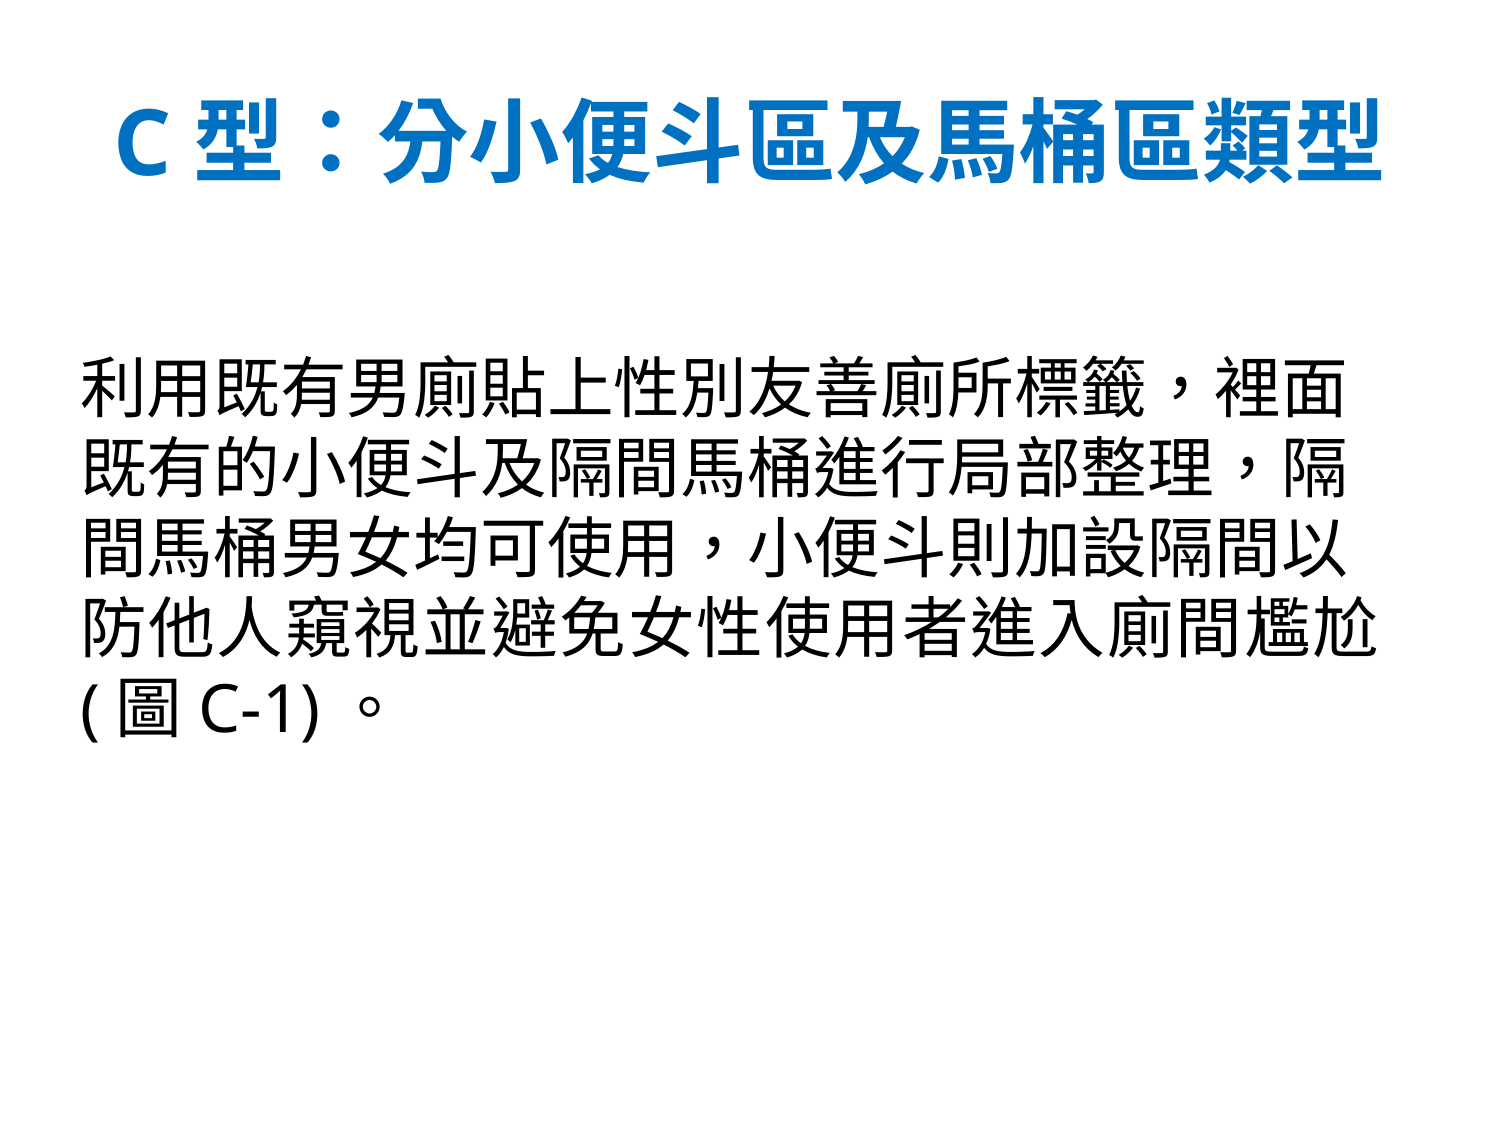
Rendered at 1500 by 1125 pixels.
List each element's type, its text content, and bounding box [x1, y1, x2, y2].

title C型：分小便斗區及馬桶區類型 [75, 45, 1426, 233]
text_box 利用既有男廁貼上性別友善廁所標籤，裡面既有的小便斗及隔間馬桶進行局部整理，隔間馬桶男女均可使用，小便斗則加設隔間以防他人窺視並避免女性使用者進入廁間尷尬(圖C-1)。 [64, 338, 1412, 758]
